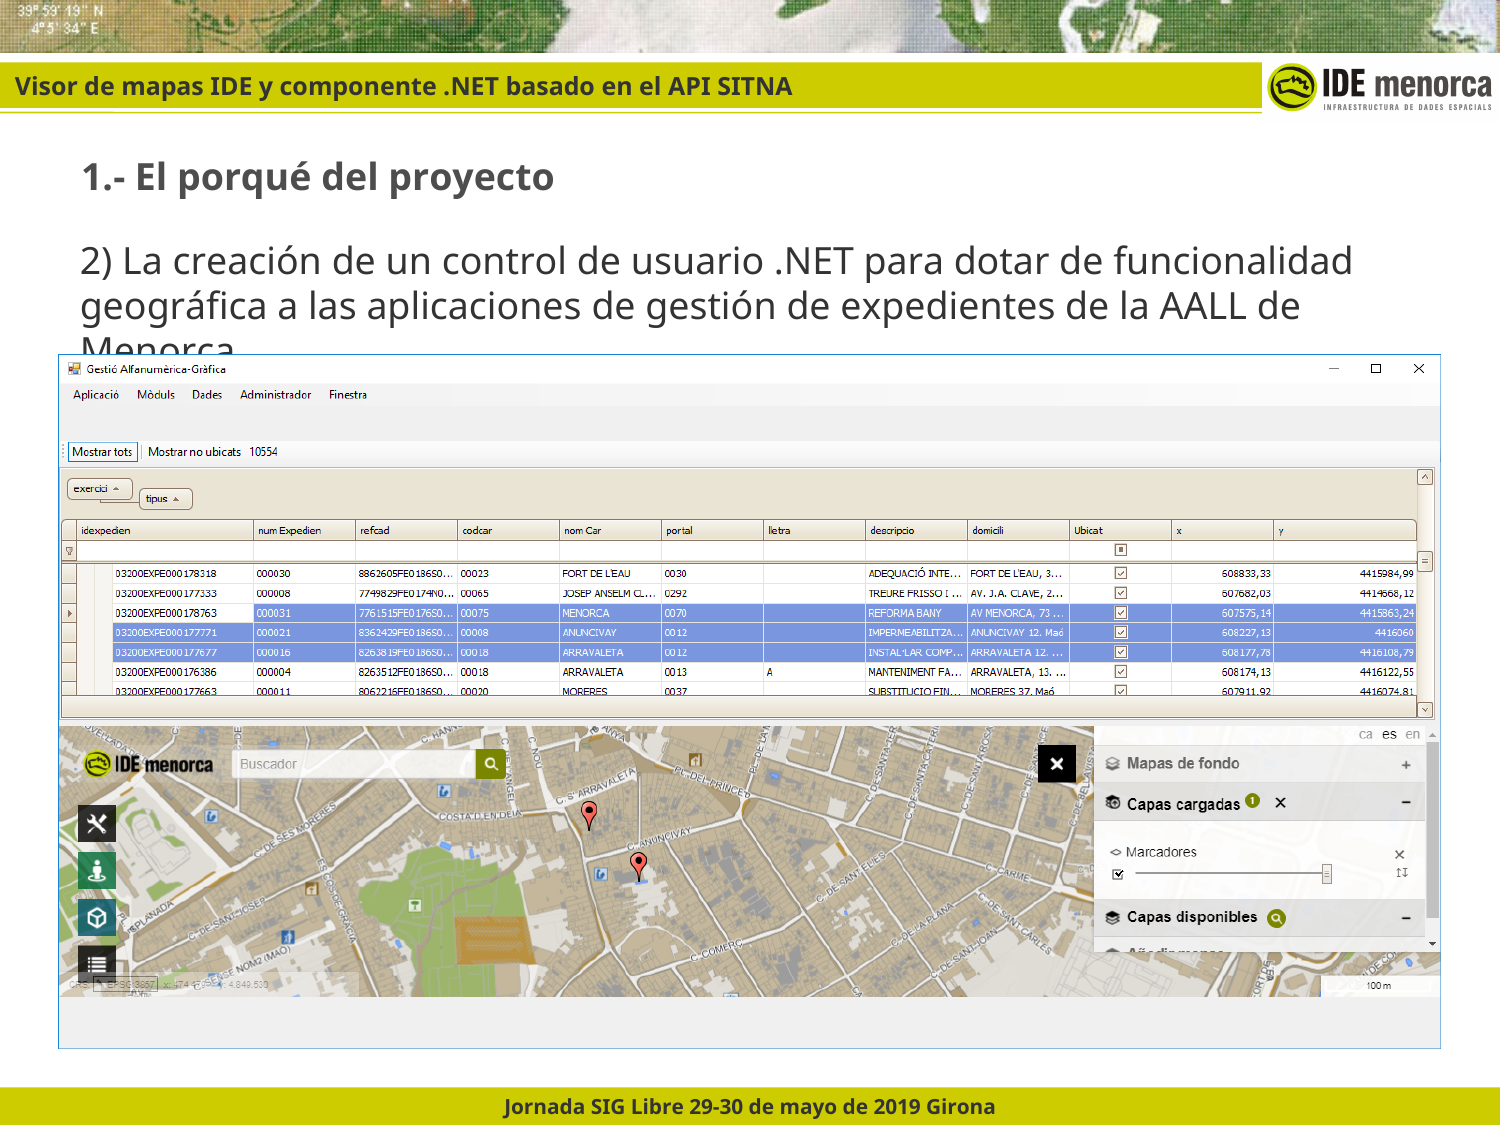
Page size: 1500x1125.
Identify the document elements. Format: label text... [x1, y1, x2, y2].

picture [0, 0, 1500, 126]
picture [58, 354, 1441, 1049]
text_box Jornada SIG Libre 29-30 de mayo de 2019 Girona [0, 1087, 1500, 1125]
text_box 2) La creación de un control de usuario .NET para dotar de funcionalidad geográfica a las aplicaciones de gestión de expedientes de la AALL de Menorca [64, 228, 1406, 354]
text_box 1.- El porqué del proyecto [66, 145, 1420, 206]
text_box Visor de mapas IDE y componente .NET basado en el API SITNA [0, 62, 1262, 108]
